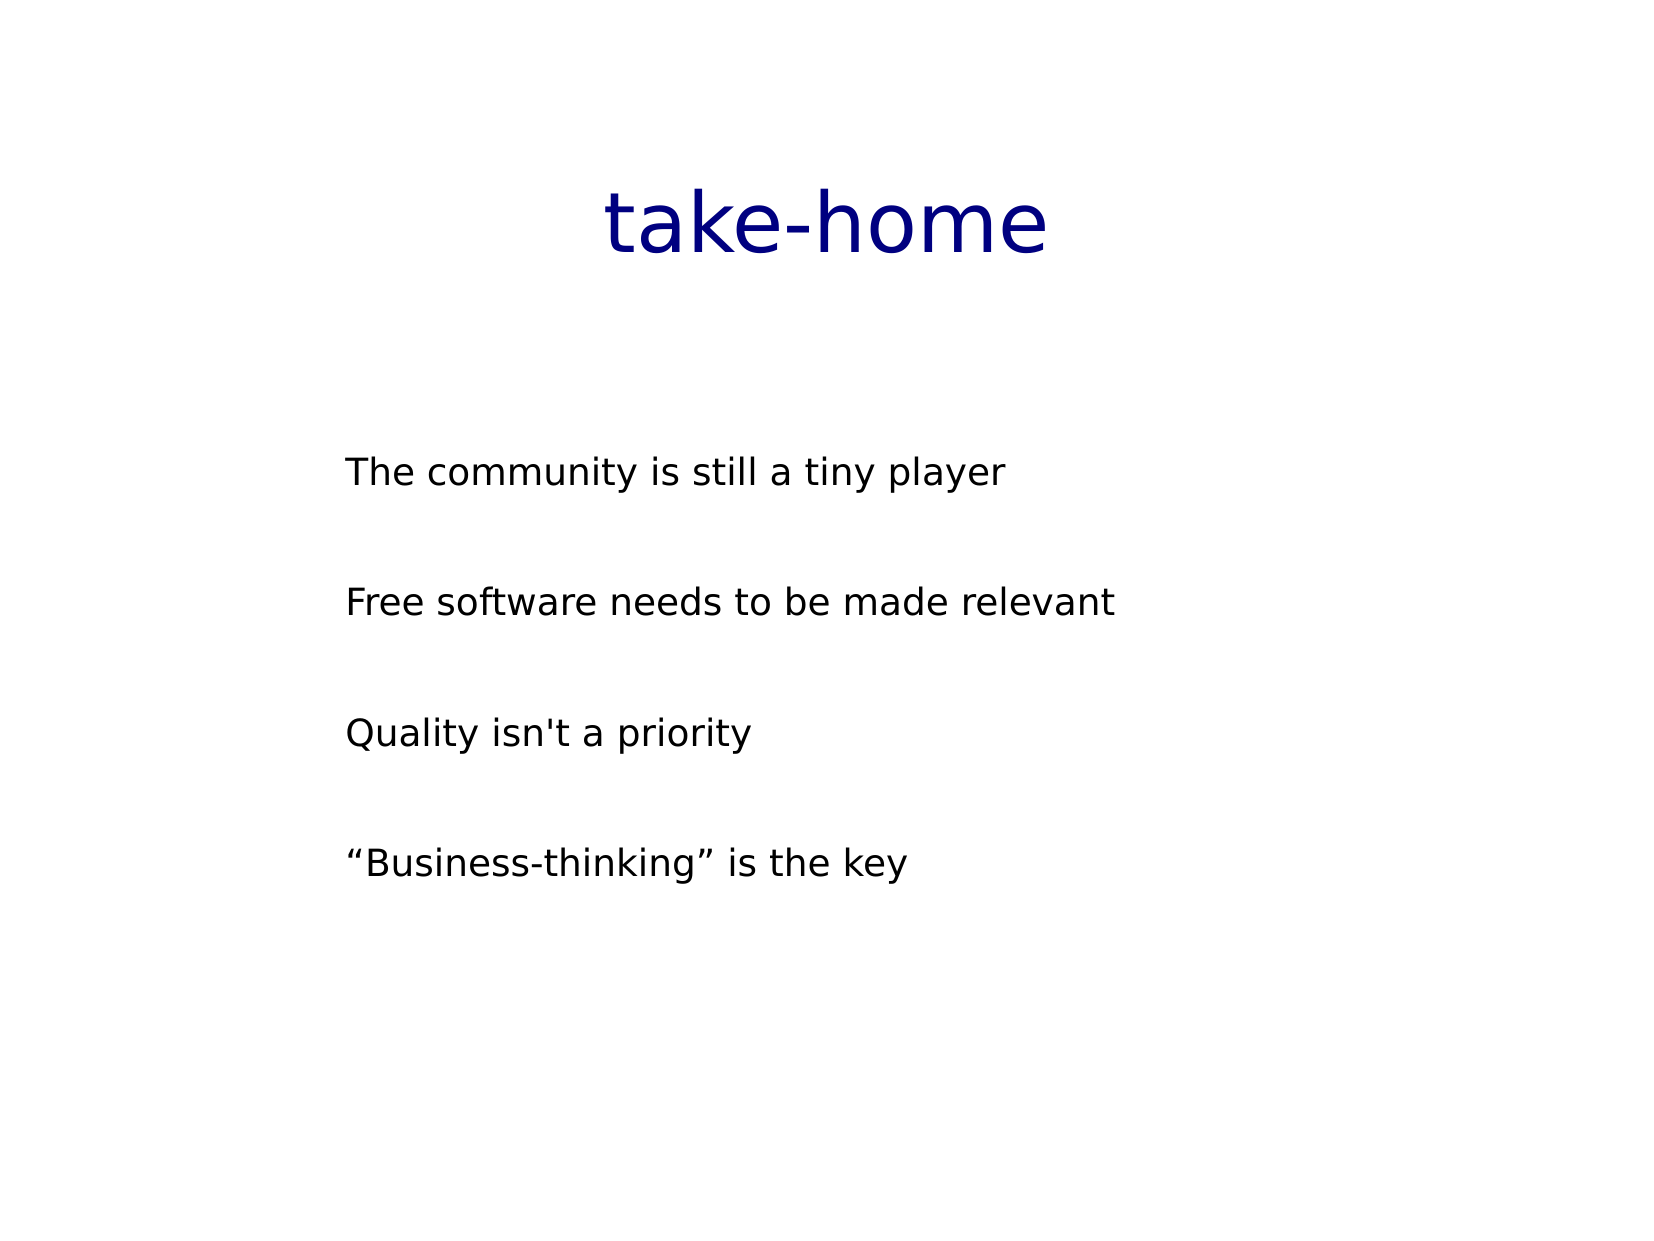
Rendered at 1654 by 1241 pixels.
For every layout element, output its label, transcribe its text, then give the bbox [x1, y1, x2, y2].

text_box The community is still a tiny player Free software needs to be made relevant Quality isn't a priority “Business-thinking” is the key [295, 442, 1447, 975]
text_box take-home [0, 168, 1654, 375]
